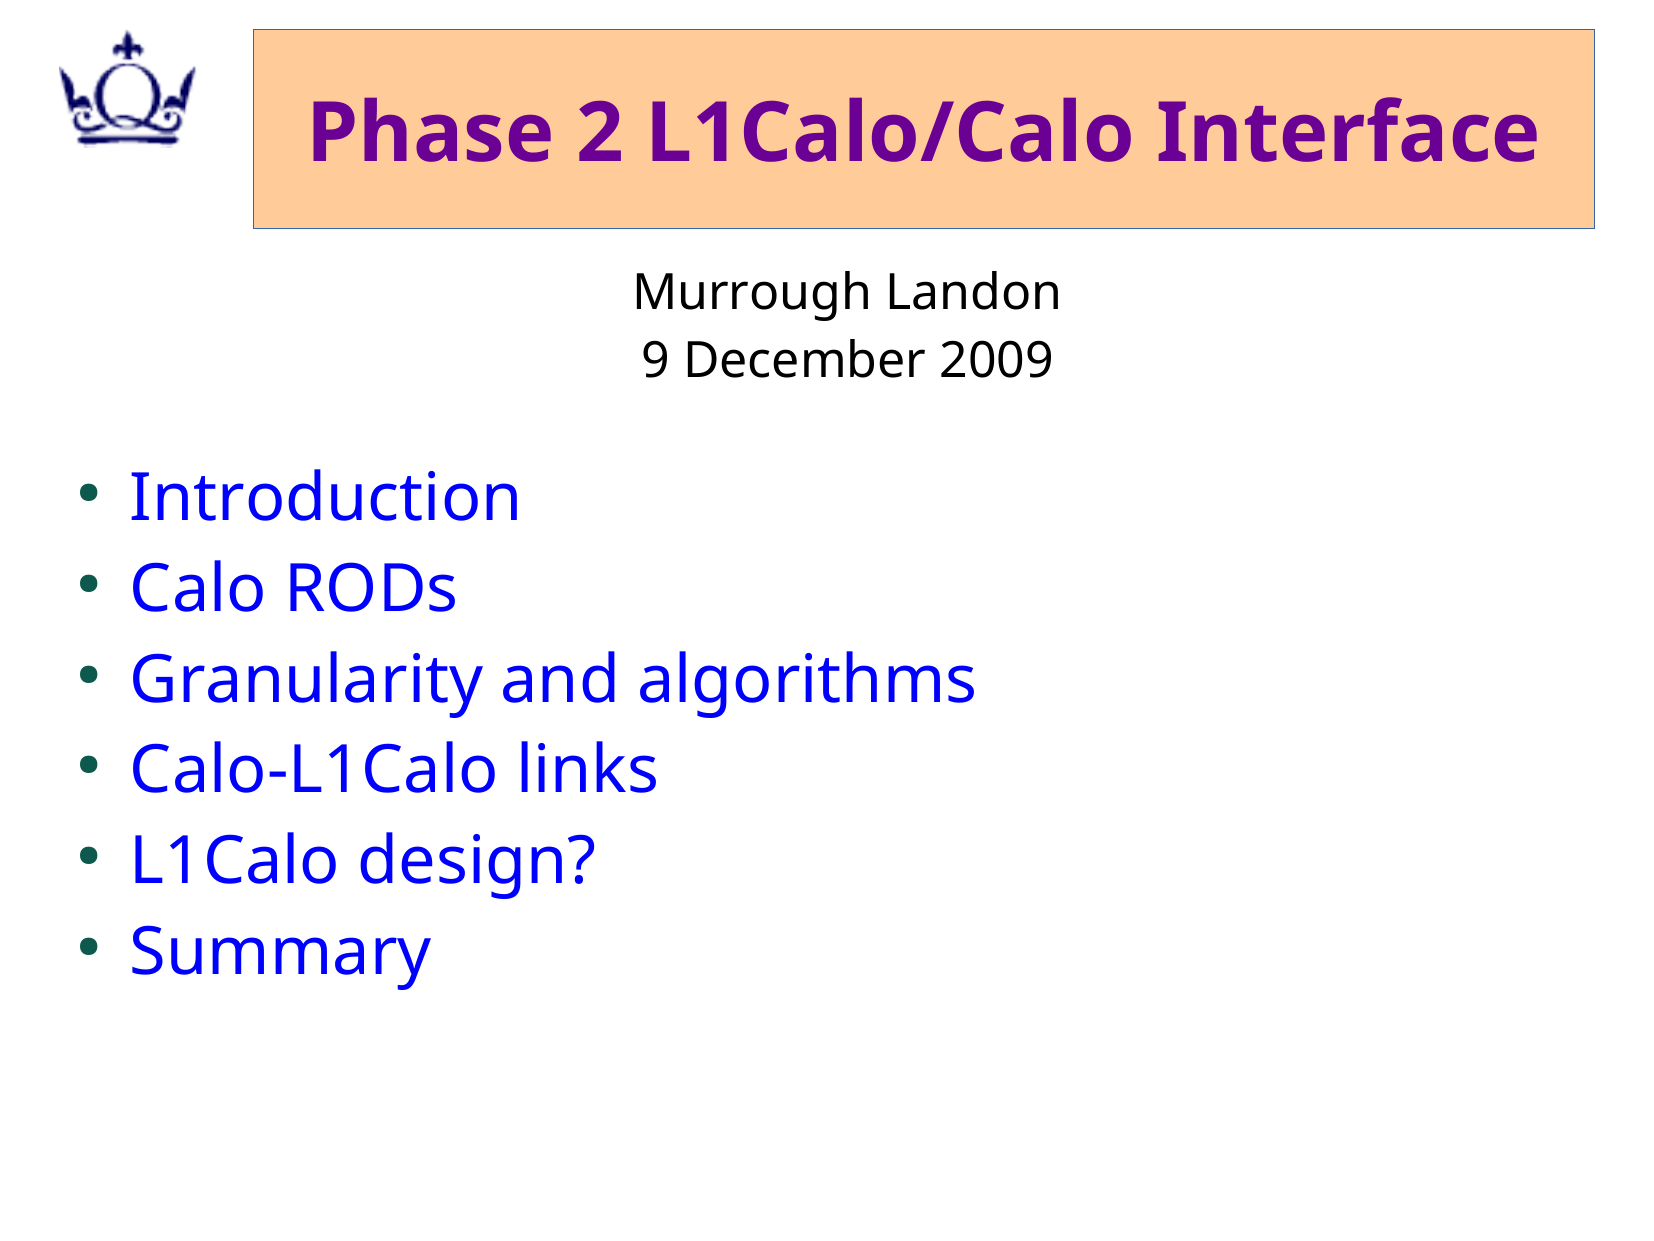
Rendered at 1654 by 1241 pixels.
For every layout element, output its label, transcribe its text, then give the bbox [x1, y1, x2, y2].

picture [59, 29, 200, 148]
title Phase 2 L1Calo/Calo Interface [253, 29, 1595, 229]
list Introduction Calo RODs Granularity and algorithms Calo-L1Calo links L1Calo design? Summary [59, 449, 1595, 1112]
text_box Murrough Landon 9 December 2009 [476, 256, 1219, 396]
